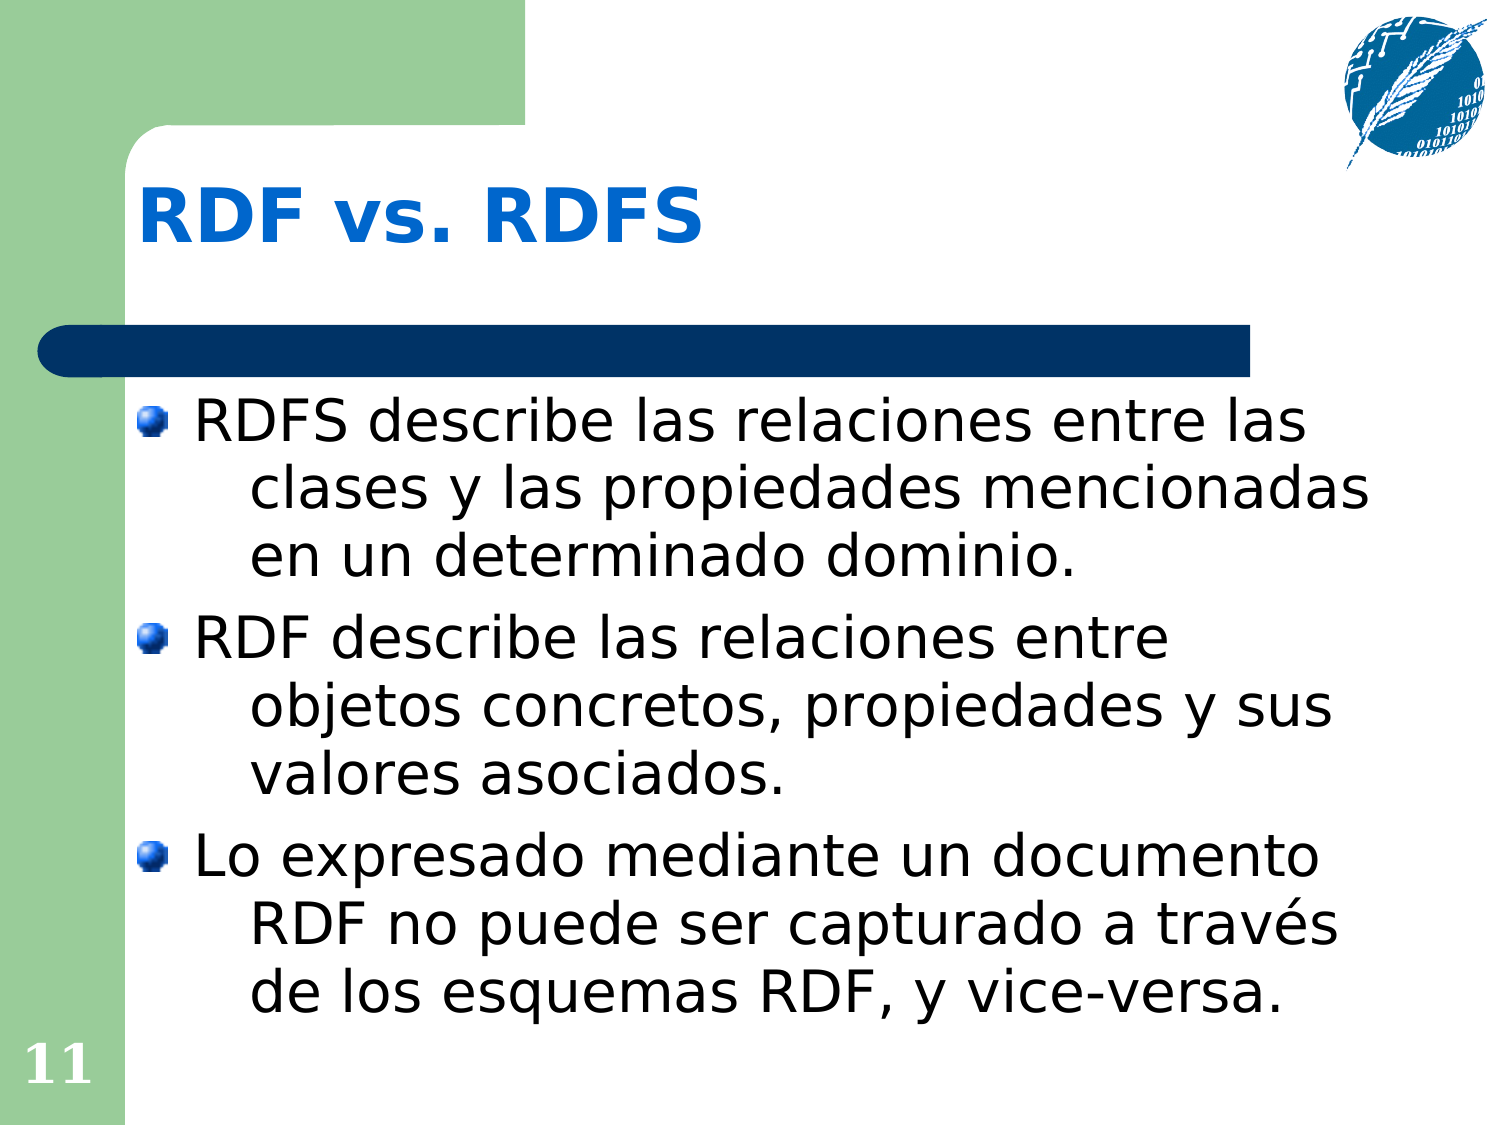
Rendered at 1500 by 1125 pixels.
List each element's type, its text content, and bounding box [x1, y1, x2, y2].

picture [1433, 139, 1440, 147]
picture [1436, 127, 1450, 136]
picture [1341, 15, 1487, 172]
picture [1427, 138, 1431, 148]
picture [1416, 140, 1425, 149]
list RDFS describe las relaciones entre las clases y las propiedades mencionadas en un determinado dominio. RDF describe las relaciones entre objetos concretos, propiedades y sus valores asociados. Lo expresado mediante un documento RDF no puede ser capturado a través de los esquemas RDF, y vice-versa. [137, 387, 1400, 1060]
title RDF vs. RDFS [136, 136, 1413, 301]
